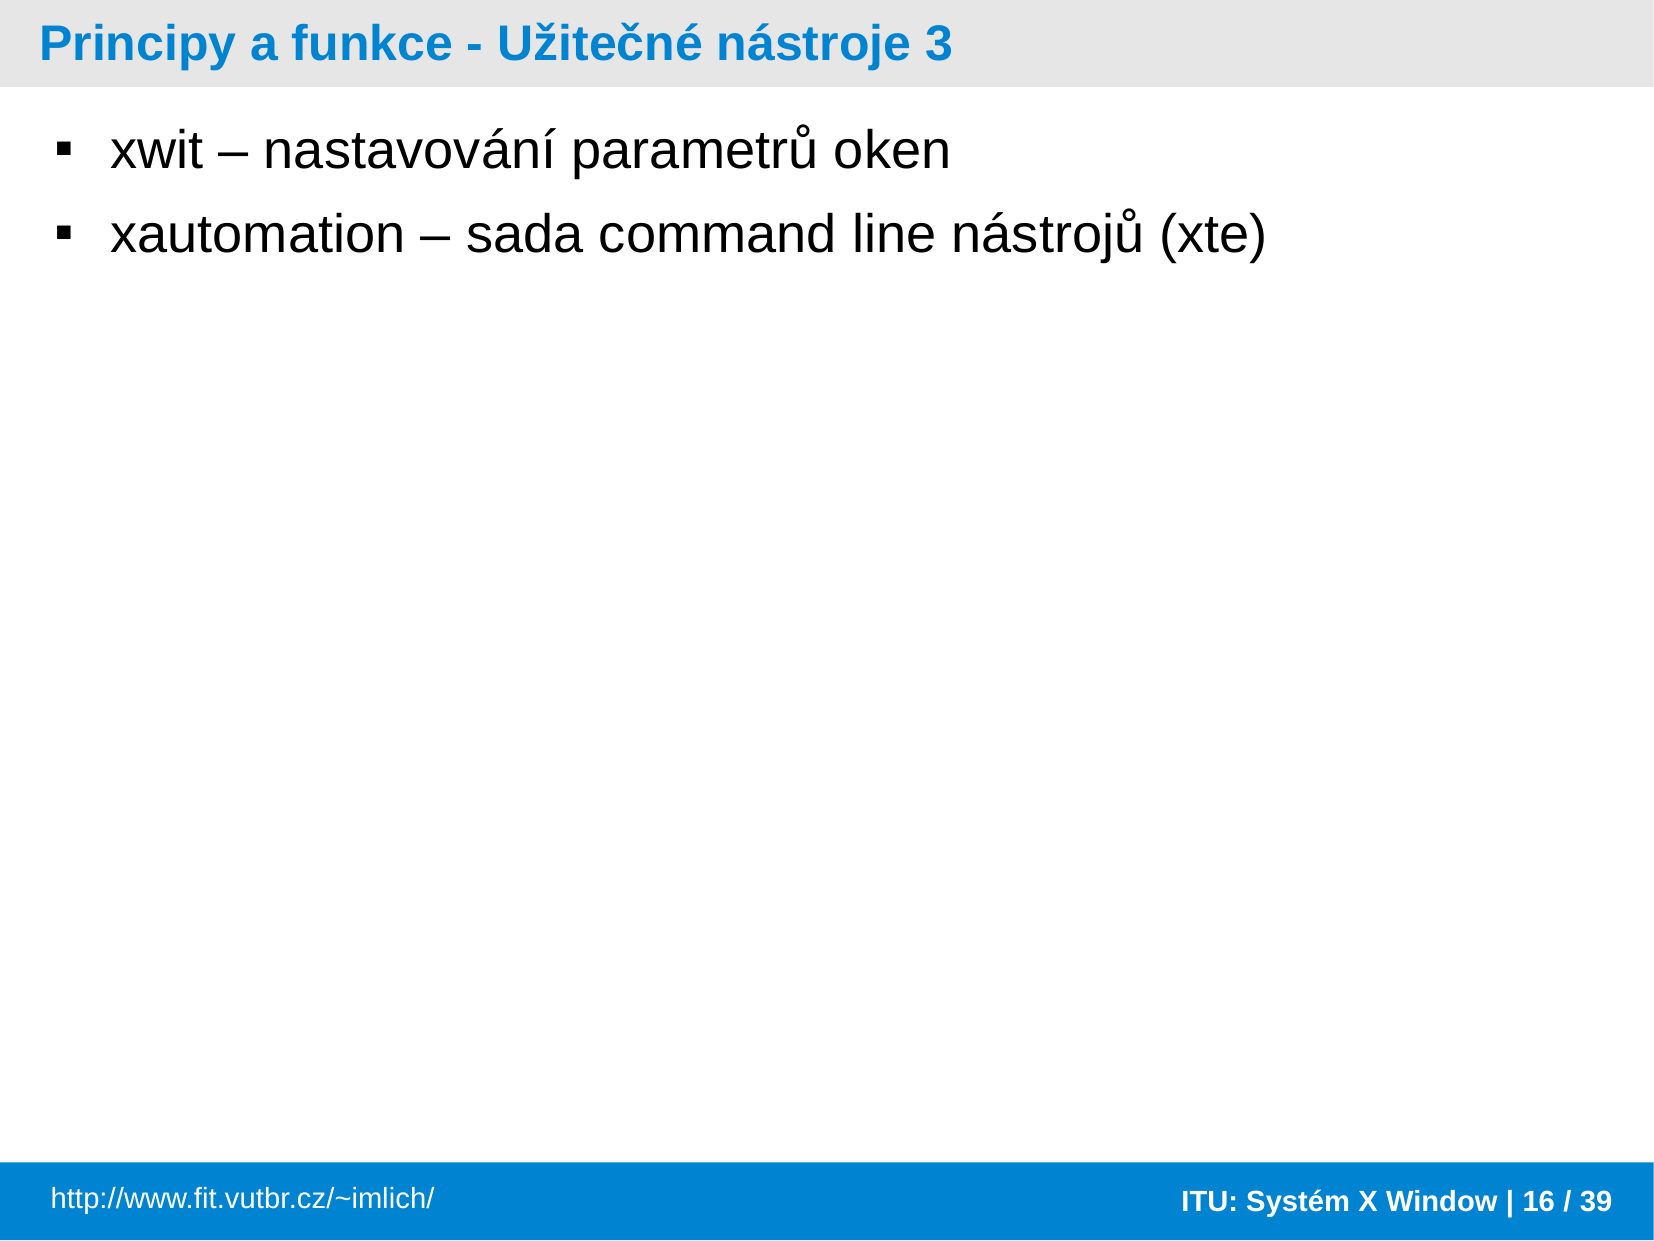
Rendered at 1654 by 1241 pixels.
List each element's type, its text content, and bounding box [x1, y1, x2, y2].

list xwit – nastavování parametrů oken xautomation – sada command line nástrojů (xte) [39, 119, 1615, 1126]
title Principy a funkce - Užitečné nástroje 3 [39, 13, 1615, 74]
